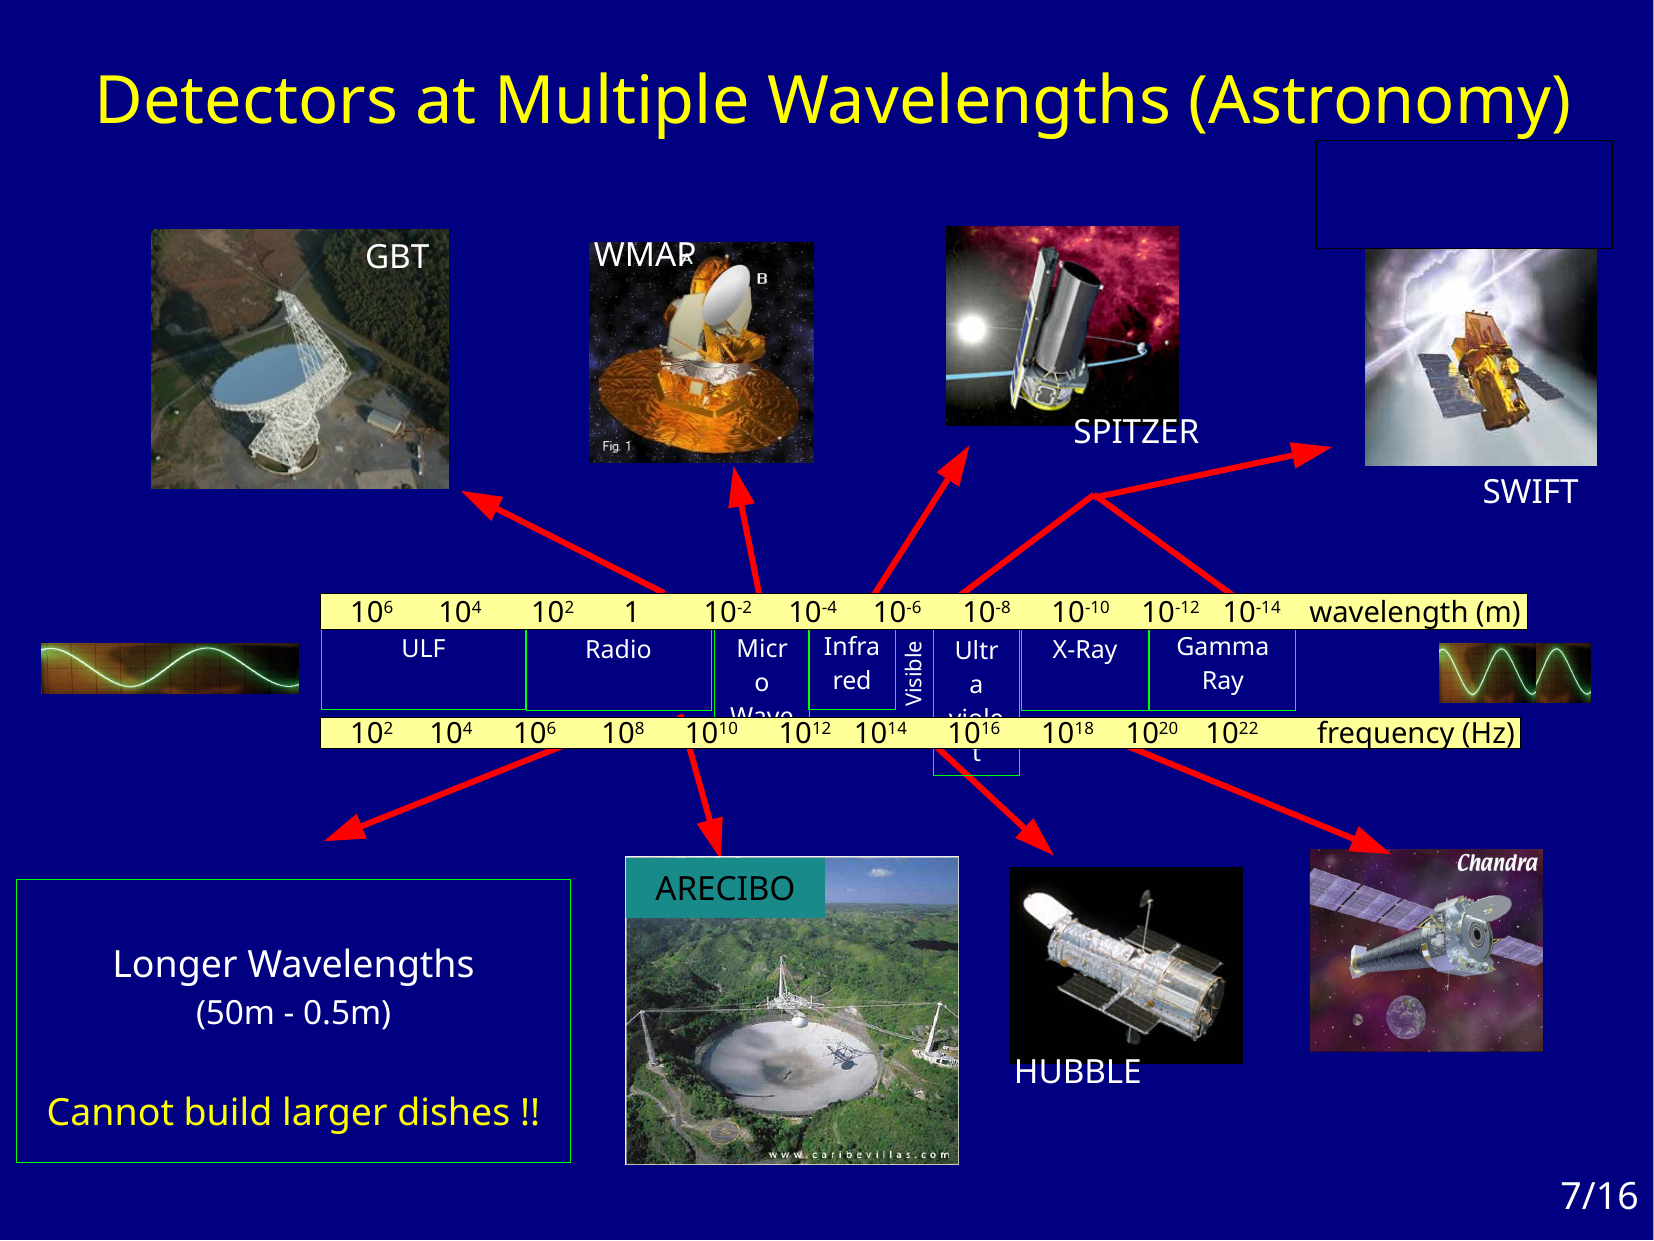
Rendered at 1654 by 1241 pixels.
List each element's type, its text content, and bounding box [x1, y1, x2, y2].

text_box SPITZER [1035, 400, 1238, 466]
picture [946, 226, 1179, 426]
text_box SWIFT [1448, 460, 1614, 526]
picture [41, 643, 299, 694]
text_box Longer Wavelengths (50m - 0.5m) Cannot build larger dishes !! [16, 879, 571, 1163]
text_box Micro Wave [714, 630, 810, 711]
picture [625, 856, 959, 1165]
text_box GBT [331, 225, 463, 294]
text_box [1316, 140, 1613, 249]
text_box Visible [890, 630, 933, 717]
text_box ARECIBO [625, 857, 826, 914]
picture [151, 229, 449, 489]
text_box 106 104 102 1 10-2 10-4 10-6 10-8 10-10 10-12 10-14 wavelength (m) [320, 593, 1528, 630]
picture [1365, 249, 1597, 466]
picture [589, 242, 814, 463]
picture [1439, 643, 1591, 703]
text_box ULF [321, 630, 526, 710]
text_box WMAP [577, 224, 713, 292]
text_box Gamma Ray [1149, 630, 1296, 711]
title Detectors at Multiple Wavelengths (Astronomy) [58, 40, 1610, 155]
text_box HUBBLE [993, 1040, 1162, 1109]
text_box 102 104 106 108 1010 1012 1014 1016 1018 1020 1022 frequency (Hz) [320, 717, 1521, 749]
text_box X-Ray [1021, 630, 1149, 711]
text_box Infra red [808, 630, 890, 710]
picture [1010, 867, 1243, 1064]
picture [1309, 849, 1543, 1052]
text_box Radio [526, 630, 712, 711]
text_box Ultra violet [933, 630, 1020, 717]
